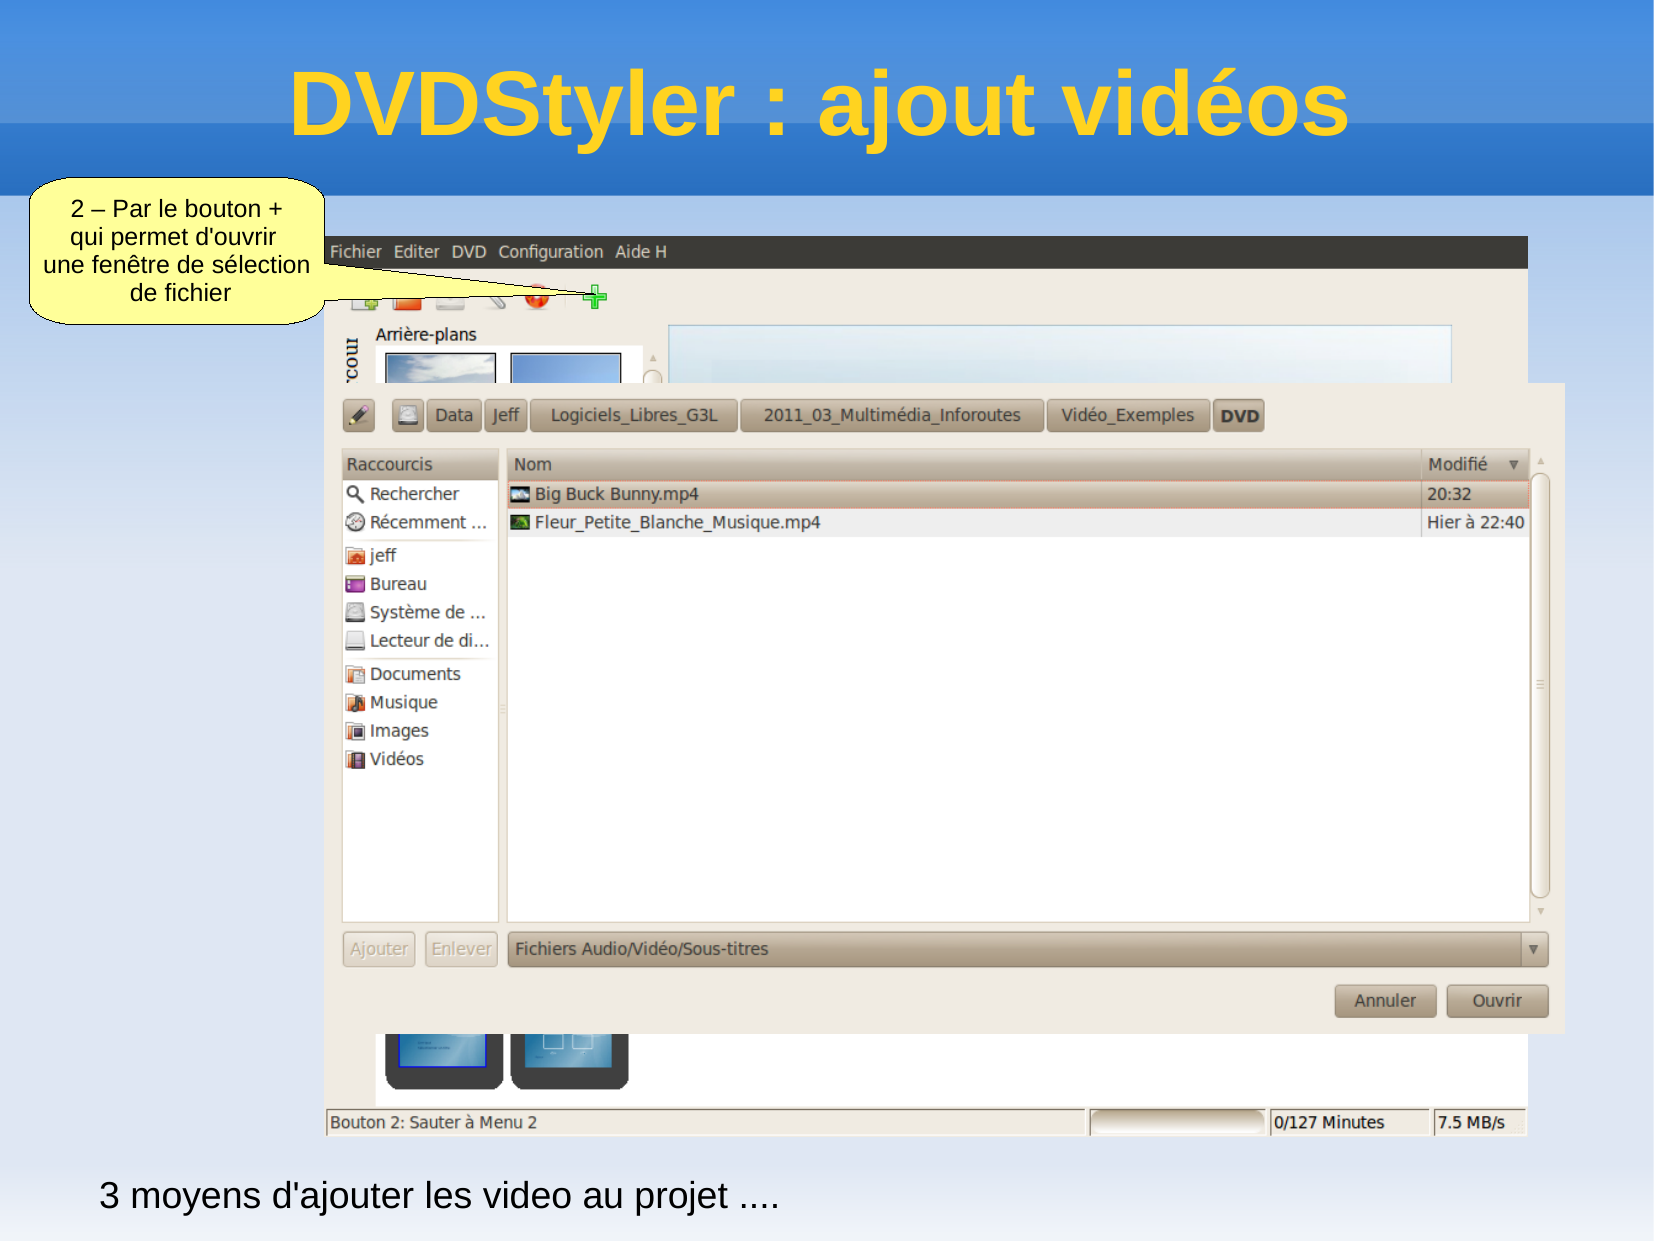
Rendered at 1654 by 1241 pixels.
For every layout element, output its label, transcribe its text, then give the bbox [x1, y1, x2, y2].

subtitle 3 moyens d'ajouter les video au projet .... [88, 1151, 1241, 1241]
title DVDStyler : ajout vidéos [76, 0, 1565, 208]
text_box 2 – Par le bouton + qui permet d'ouvrir une fenêtre de sélection de fichier [29, 177, 596, 325]
picture [0, 0, 1654, 1241]
